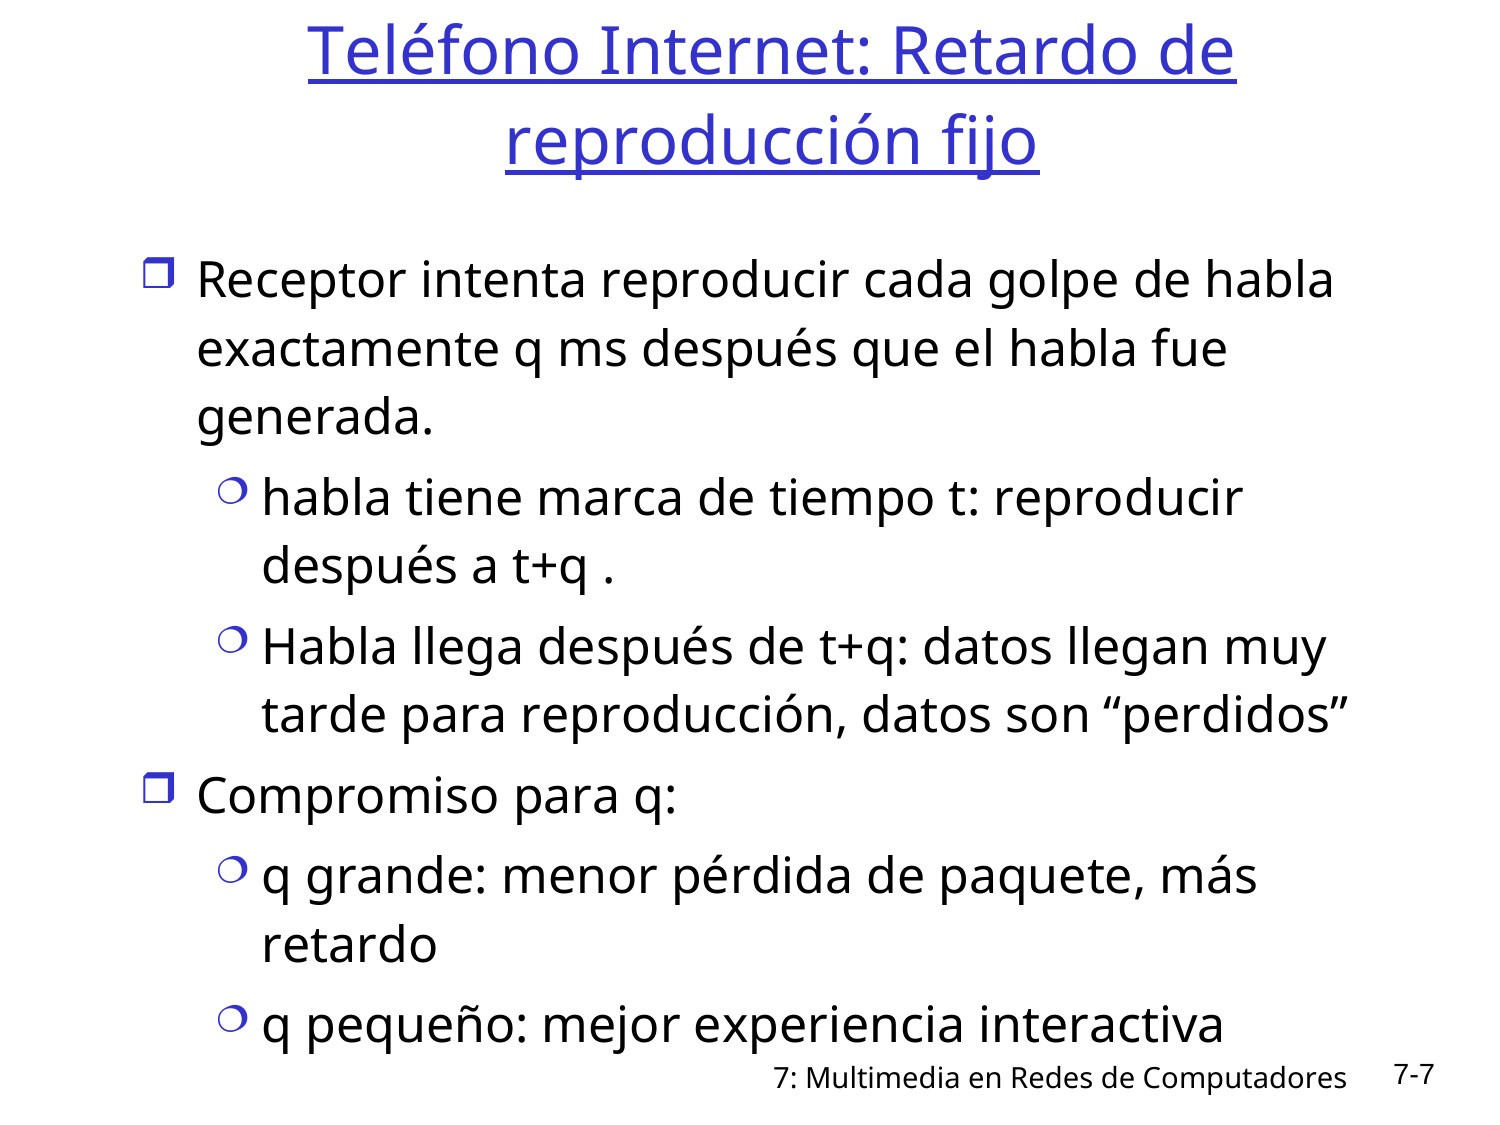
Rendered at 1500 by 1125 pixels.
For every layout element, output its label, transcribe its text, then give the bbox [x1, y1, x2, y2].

title Teléfono Internet: Retardo de reproducción fijo [85, 0, 1460, 188]
list Receptor intenta reproducir cada golpe de habla exactamente q ms después que el habla fue generada. habla tiene marca de tiempo t: reproducir después a t+q . Habla llega después de t+q: datos llegan muy tarde para reproducción, datos son “perdidos” Compromiso para q: q grande: menor pérdida de paquete, más retardo q pequeño: mejor experiencia interactiva [125, 236, 1463, 976]
